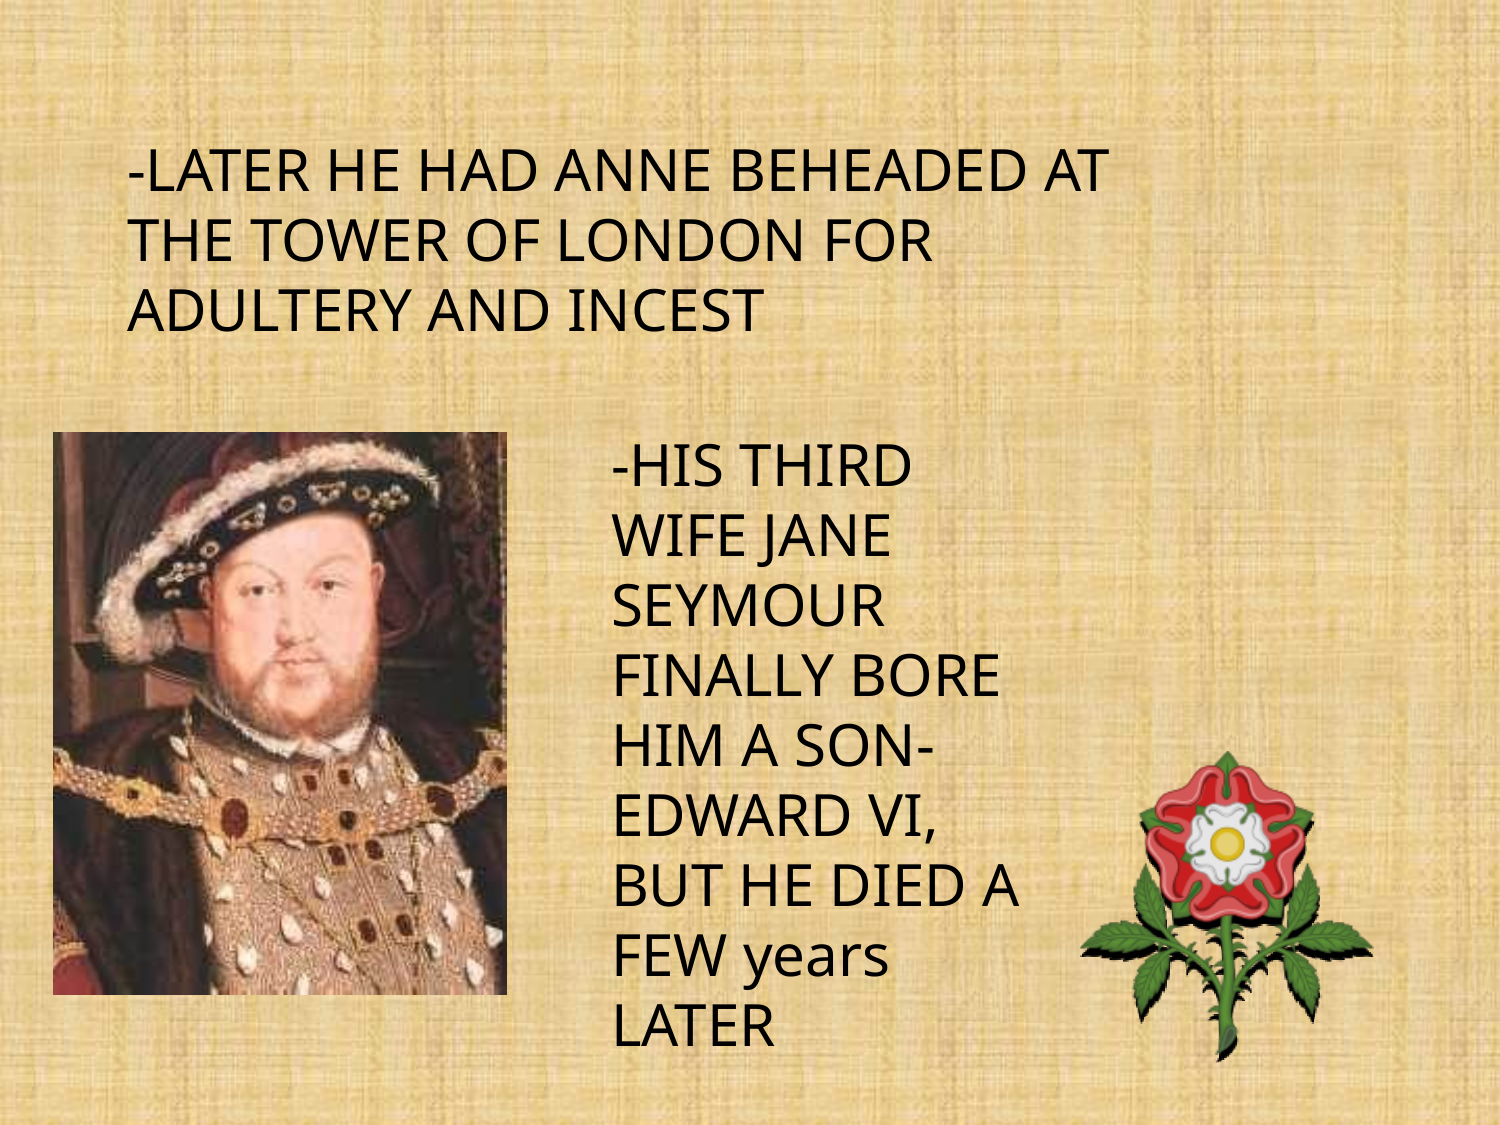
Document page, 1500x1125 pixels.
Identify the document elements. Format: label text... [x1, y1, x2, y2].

text_box -HIS THIRD WIFE JANE SEYMOUR FINALLY BORE HIM A SON-EDWARD VI, BUT HE DIED A FEW years LATER [596, 420, 1081, 1066]
picture [0, 0, 1500, 1125]
text_box -LATER HE HAD ANNE BEHEADED AT THE TOWER OF LONDON FOR ADULTERY AND INCEST [112, 125, 1205, 351]
